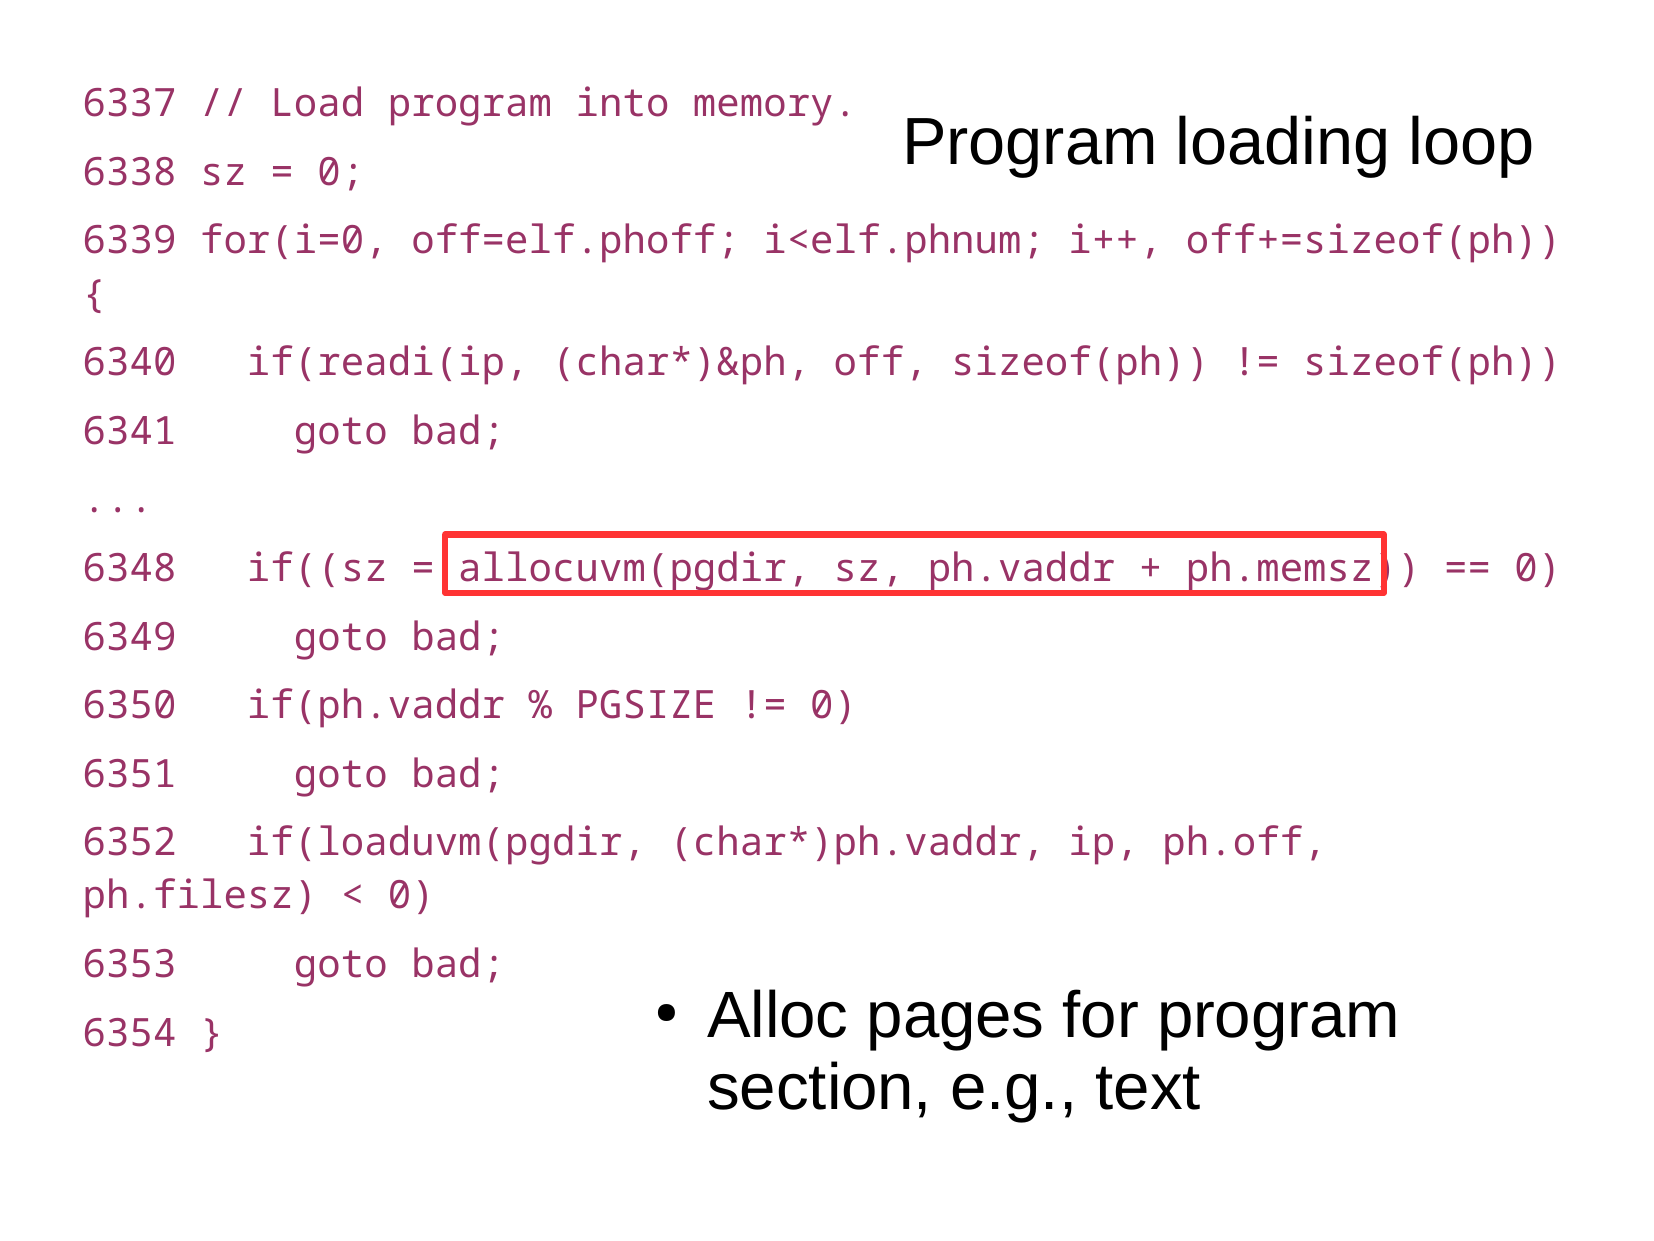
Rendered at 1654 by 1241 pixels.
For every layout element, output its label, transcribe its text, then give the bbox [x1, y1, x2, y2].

title Program loading loop [825, 37, 1613, 245]
list 6337 // Load program into memory. 6338 sz = 0; 6339 for(i=0, off=elf.phoff; i<elf.phnum; i++, off+=sizeof(ph)){ 6340 if(readi(ip, (char*)&ph, off, sizeof(ph)) != sizeof(ph)) 6341 goto bad; ... 6348 if((sz = allocuvm(pgdir, sz, ph.vaddr + ph.memsz)) == 0) 6349 goto bad; 6350 if(ph.vaddr % PGSIZE != 0) 6351 goto bad; 6352 if(loaduvm(pgdir, (char*)ph.vaddr, ip, ph.off, ph.filesz) < 0) 6353 goto bad; 6354 } [82, 75, 1571, 1163]
list Alloc pages for program section, e.g., text [637, 978, 1530, 1126]
